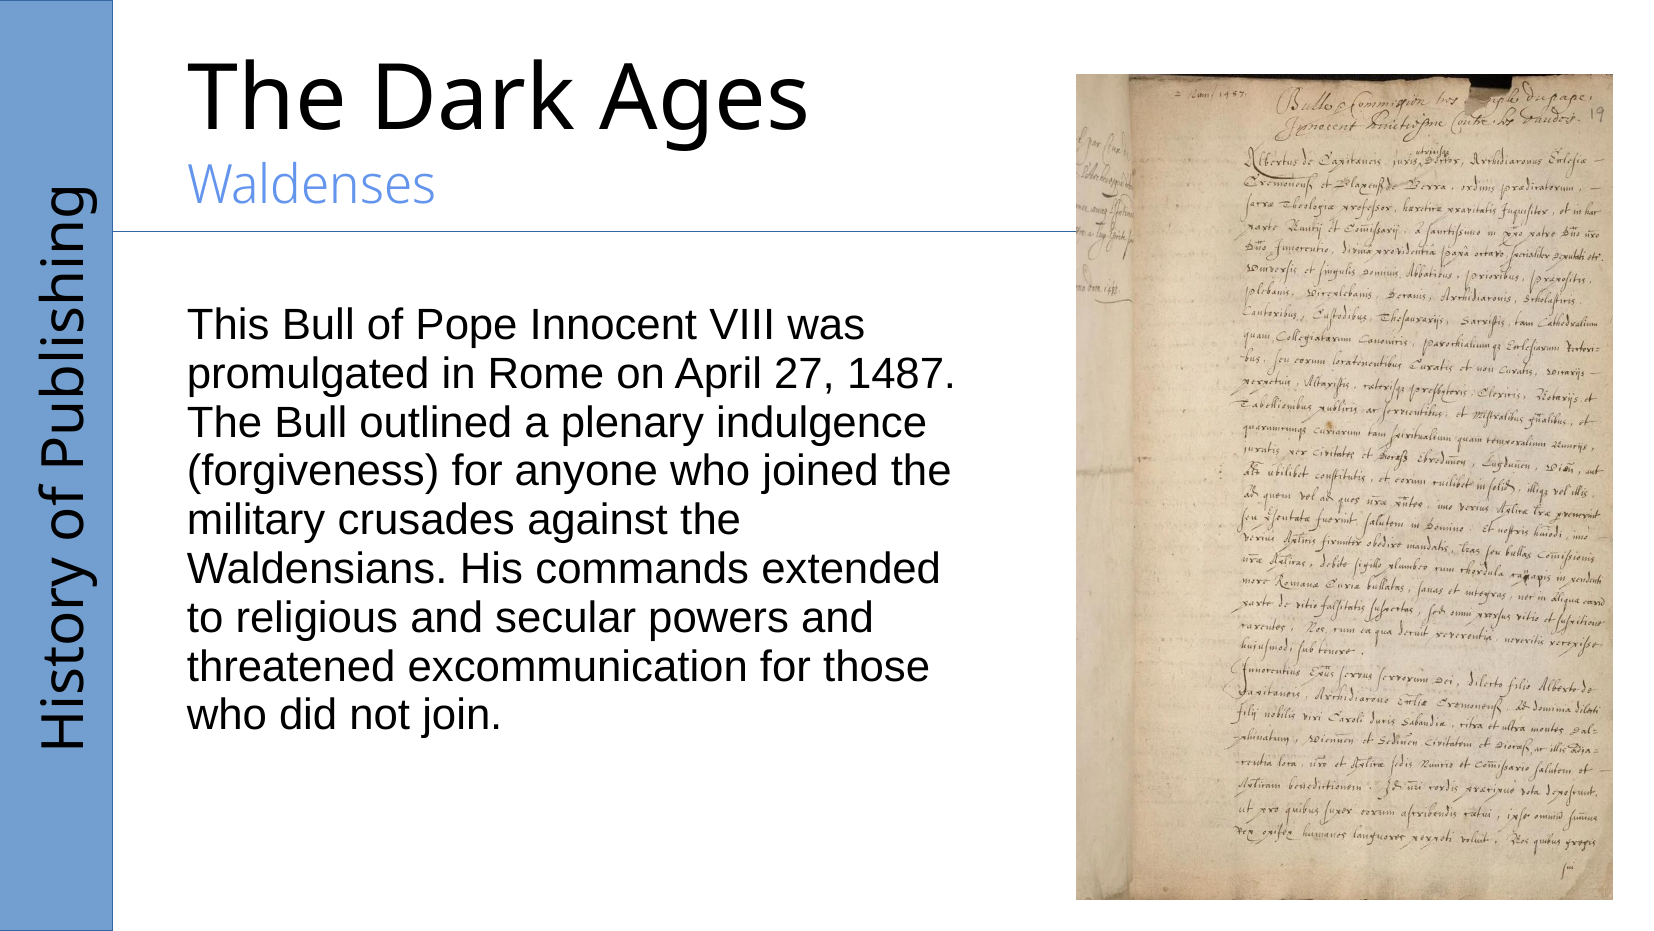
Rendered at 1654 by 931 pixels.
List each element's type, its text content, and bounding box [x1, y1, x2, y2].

text_box This Bull of Pope Innocent VIII was promulgated in Rome on April 27, 1487. The Bull outlined a plenary indulgence (forgiveness) for anyone who joined the military crusades against the Waldensians. His commands extended to religious and secular powers and threatened excommunication for those who did not join. [186, 300, 976, 805]
text_box History of Publishing [13, 37, 105, 901]
picture [1076, 74, 1613, 901]
title Waldenses [187, 125, 1076, 231]
title The Dark Ages [187, 33, 1571, 125]
title Waldenses [187, 232, 1076, 239]
text_box [0, 0, 113, 931]
